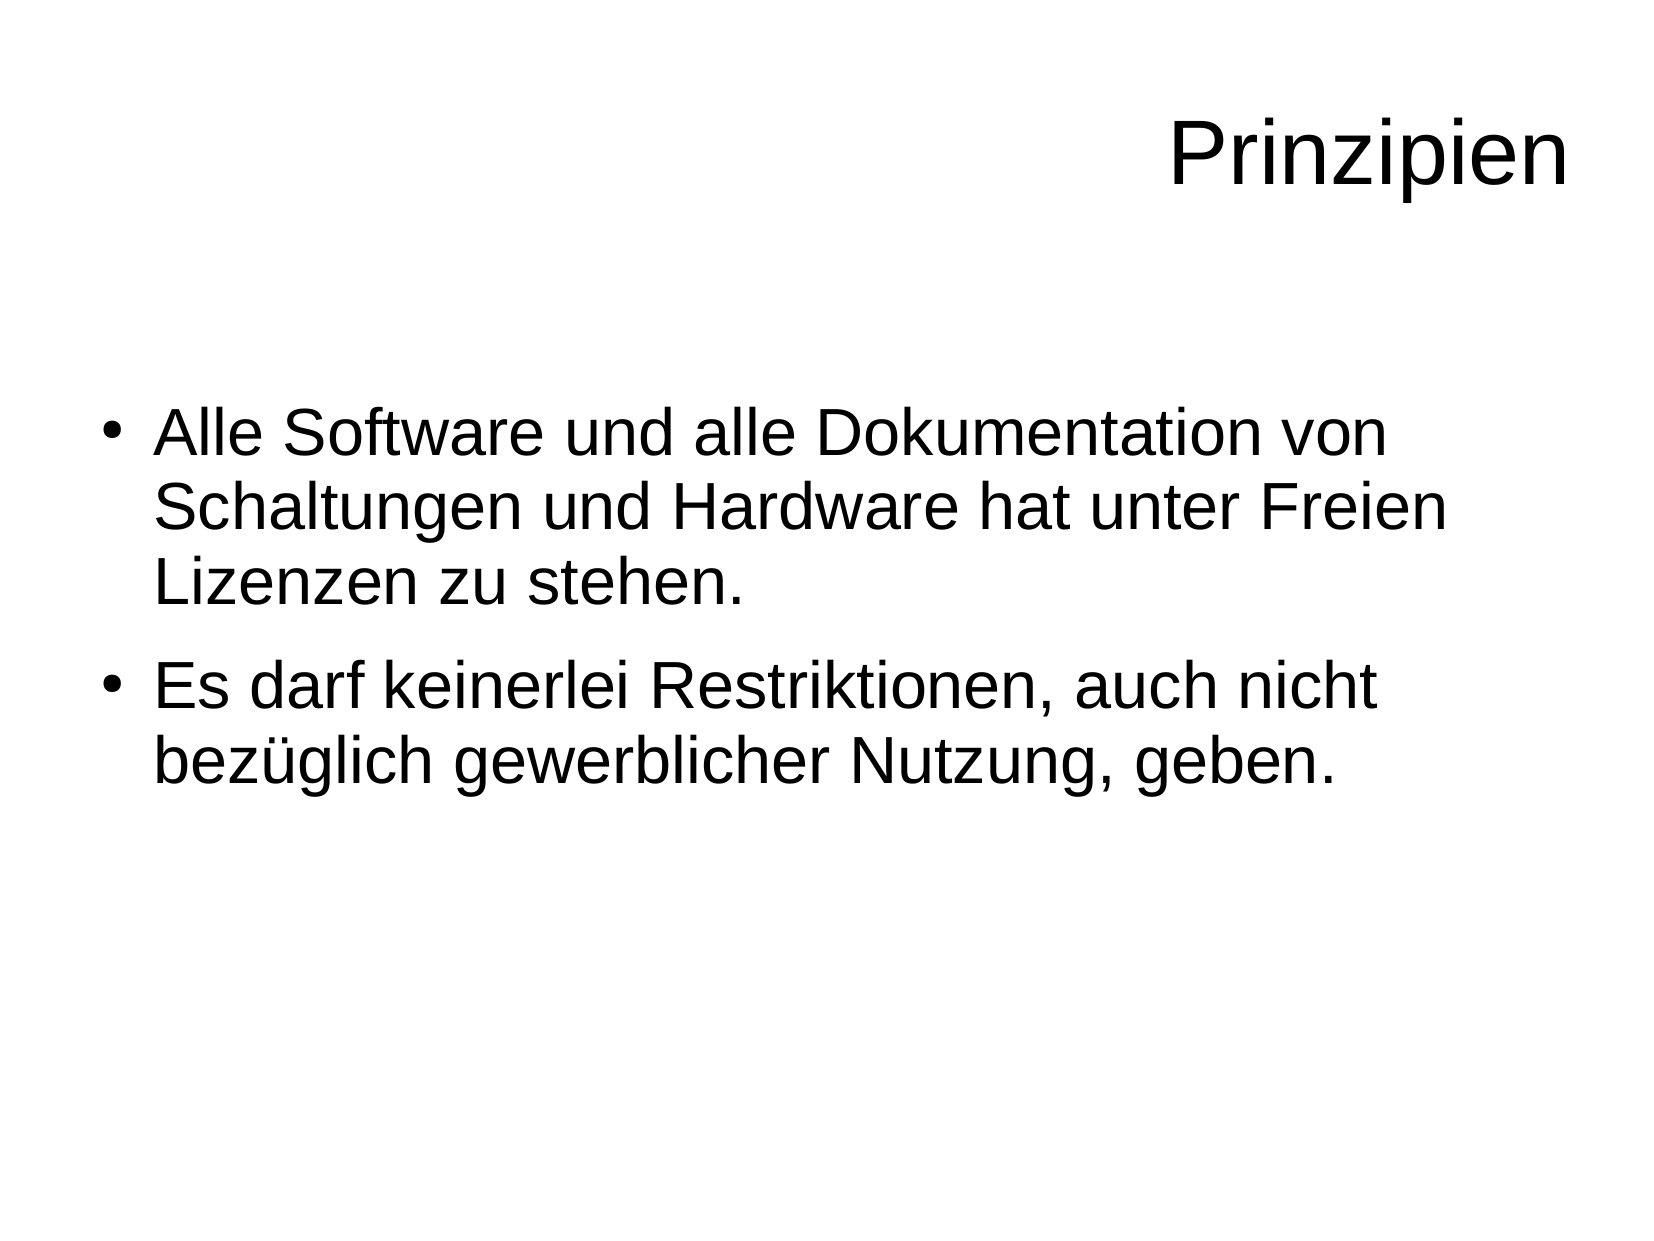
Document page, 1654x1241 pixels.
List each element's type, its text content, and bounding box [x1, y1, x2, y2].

title Prinzipien [82, 49, 1571, 257]
list Alle Software und alle Dokumentation von Schaltungen und Hardware hat unter Freien Lizenzen zu stehen. Es darf keinerlei Restriktionen, auch nicht bezüglich gewerblicher Nutzung, geben. [82, 290, 1571, 1109]
